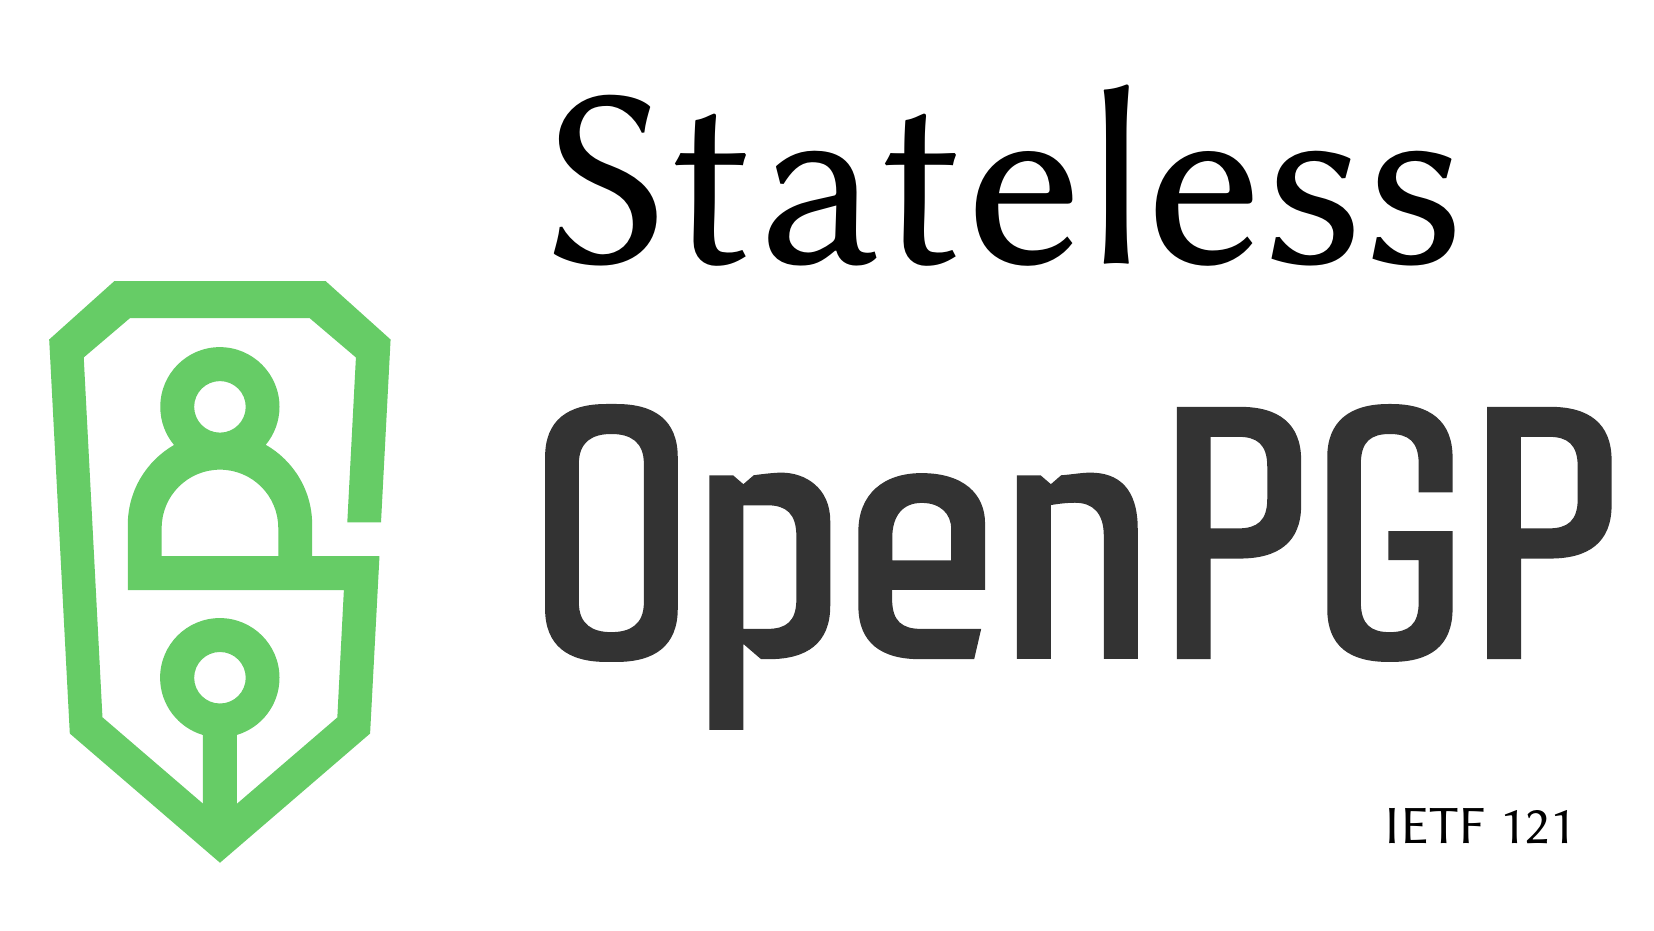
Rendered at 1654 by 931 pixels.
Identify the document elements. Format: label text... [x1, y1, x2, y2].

picture [49, 281, 1612, 863]
text_box Stateless [526, 27, 1613, 772]
